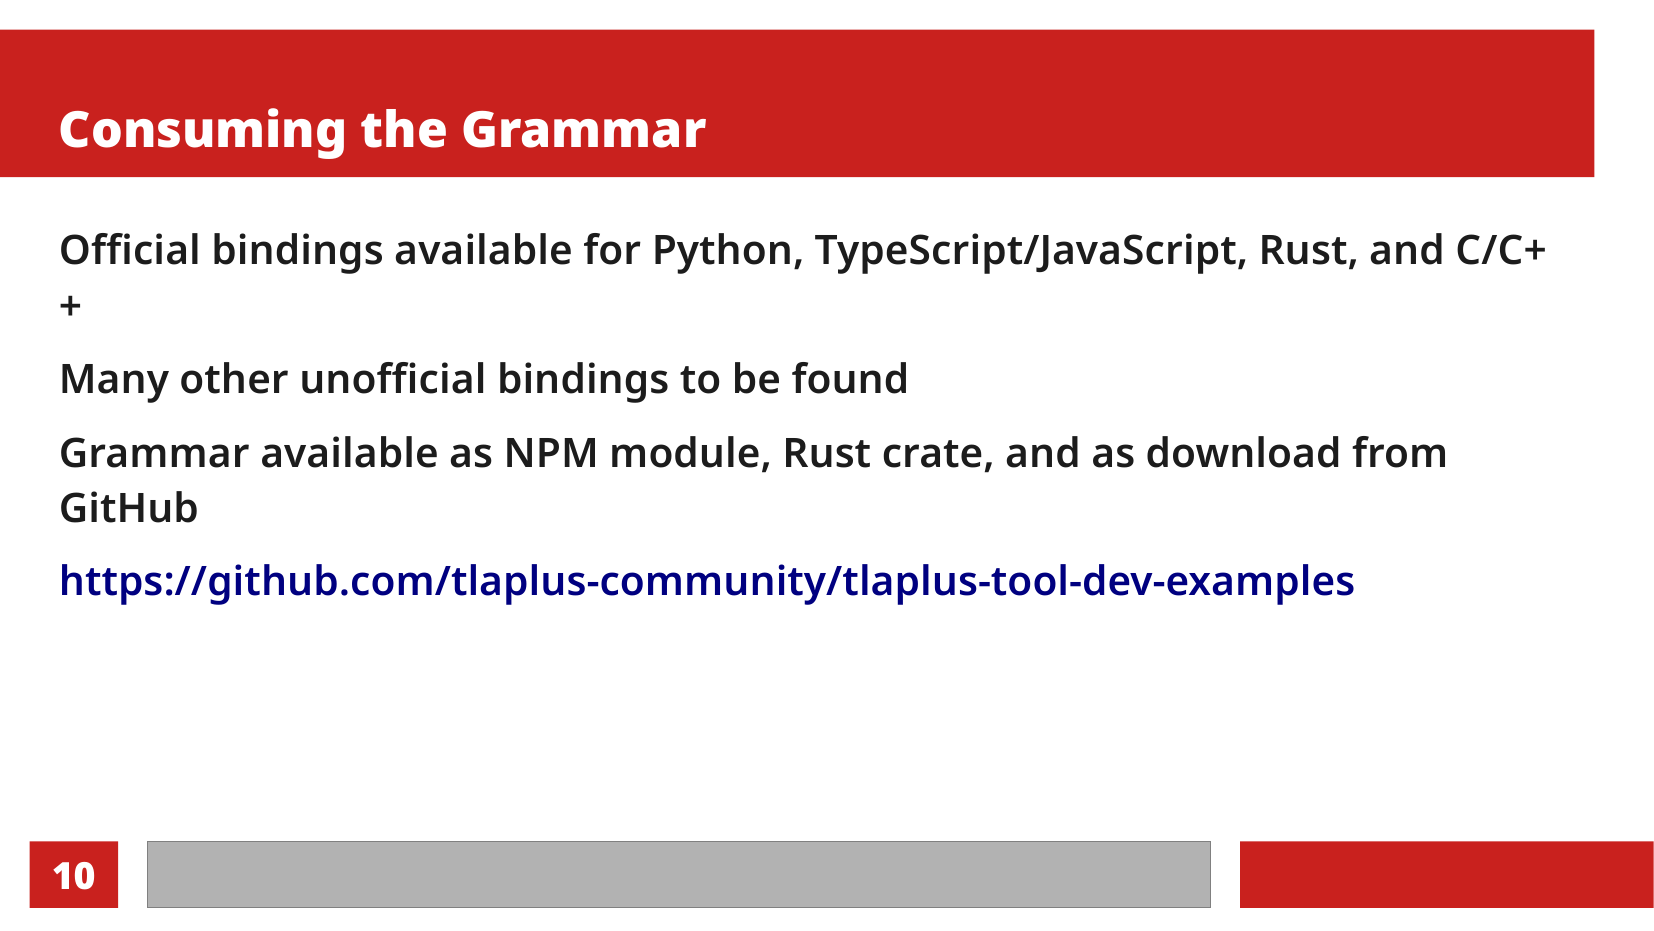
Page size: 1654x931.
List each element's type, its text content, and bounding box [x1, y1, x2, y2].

title Consuming the Grammar [59, 44, 1595, 163]
list Official bindings available for Python, TypeScript/JavaScript, Rust, and C/C++ Many other unofficial bindings to be found Grammar available as NPM module, Rust crate, and as download from GitHub https://github.com/tlaplus-community/tlaplus-tool-dev-examples [59, 221, 1565, 798]
